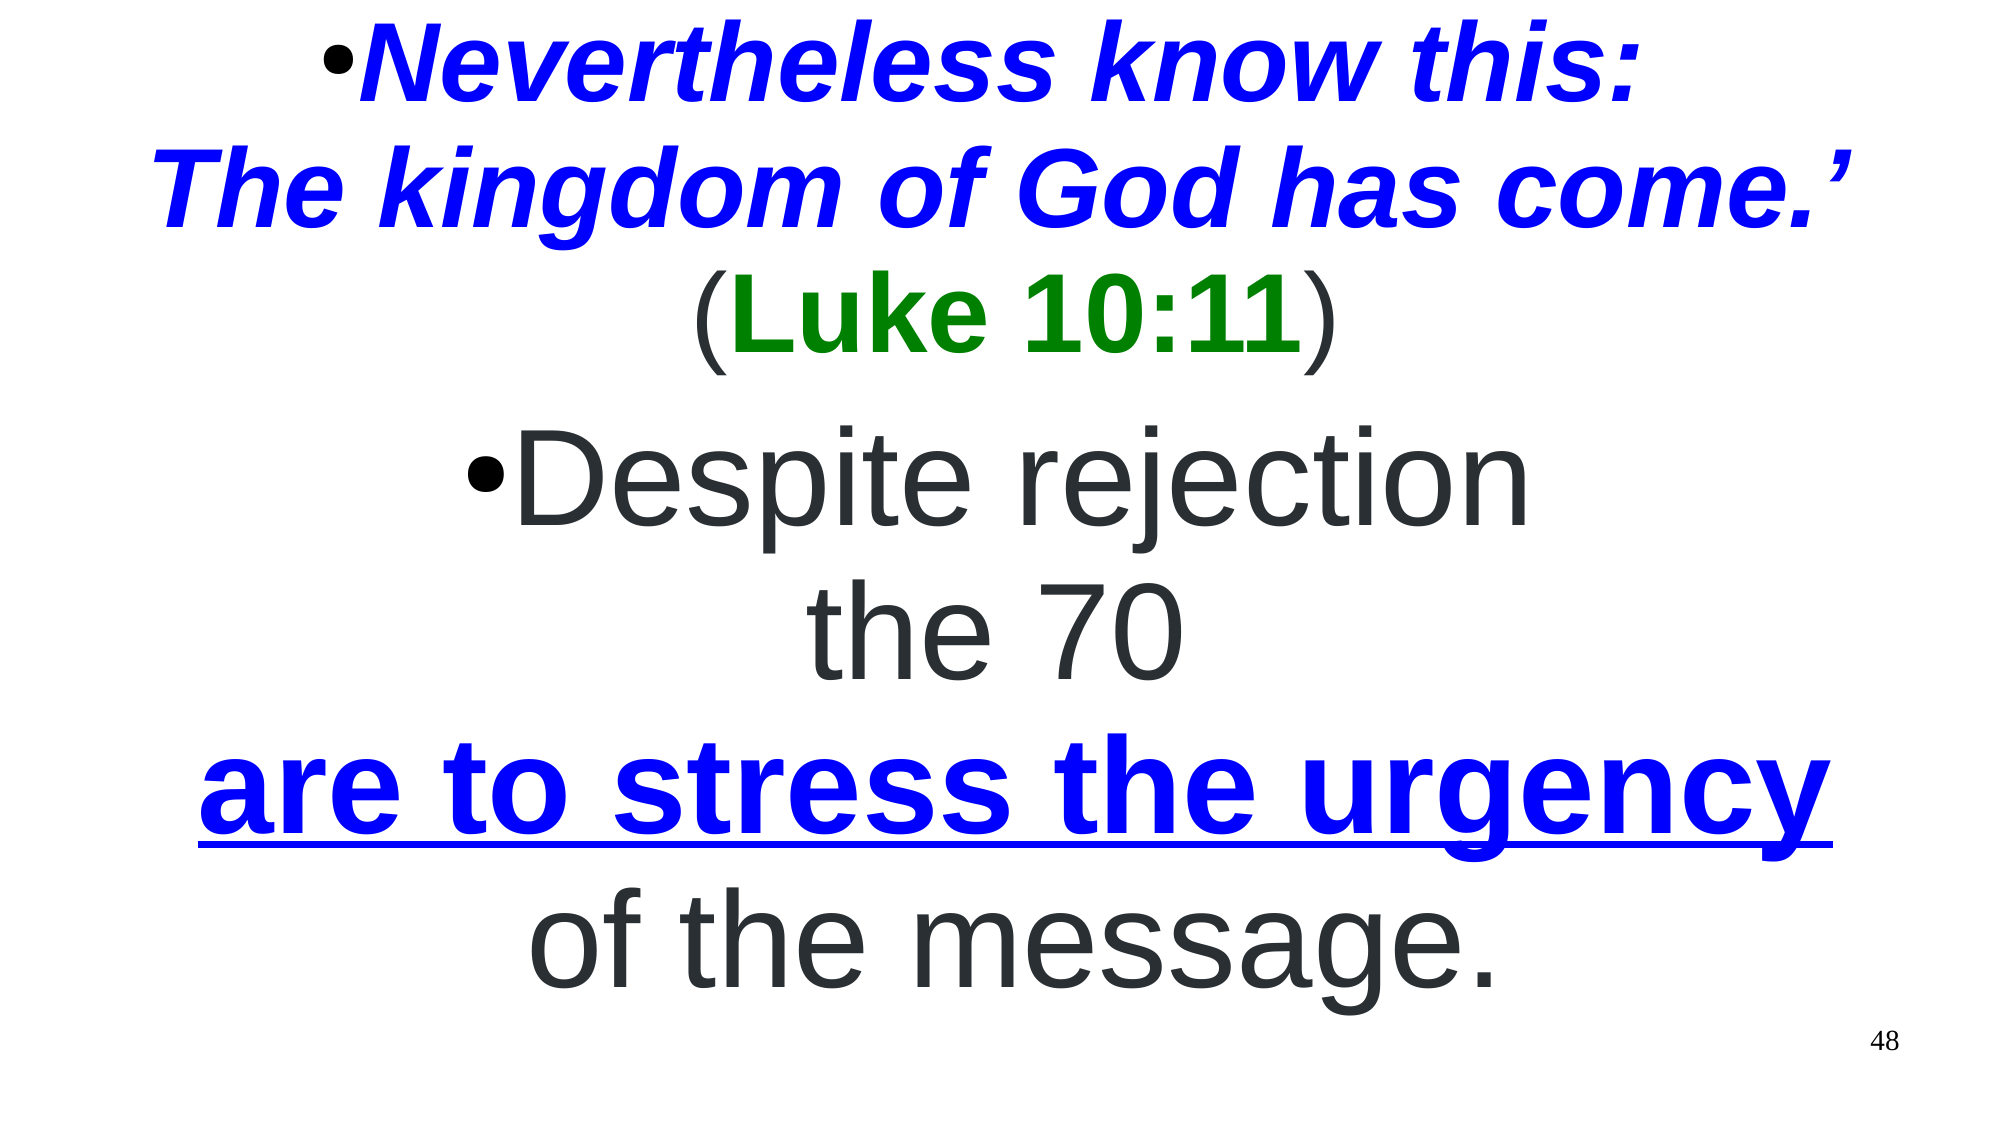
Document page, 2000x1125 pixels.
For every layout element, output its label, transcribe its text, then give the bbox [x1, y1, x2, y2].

list Nevertheless know this: The kingdom of God has come.’ (Luke 10:11) Despite rejection the 70 are to stress the urgency of the message. [0, 0, 1996, 1123]
